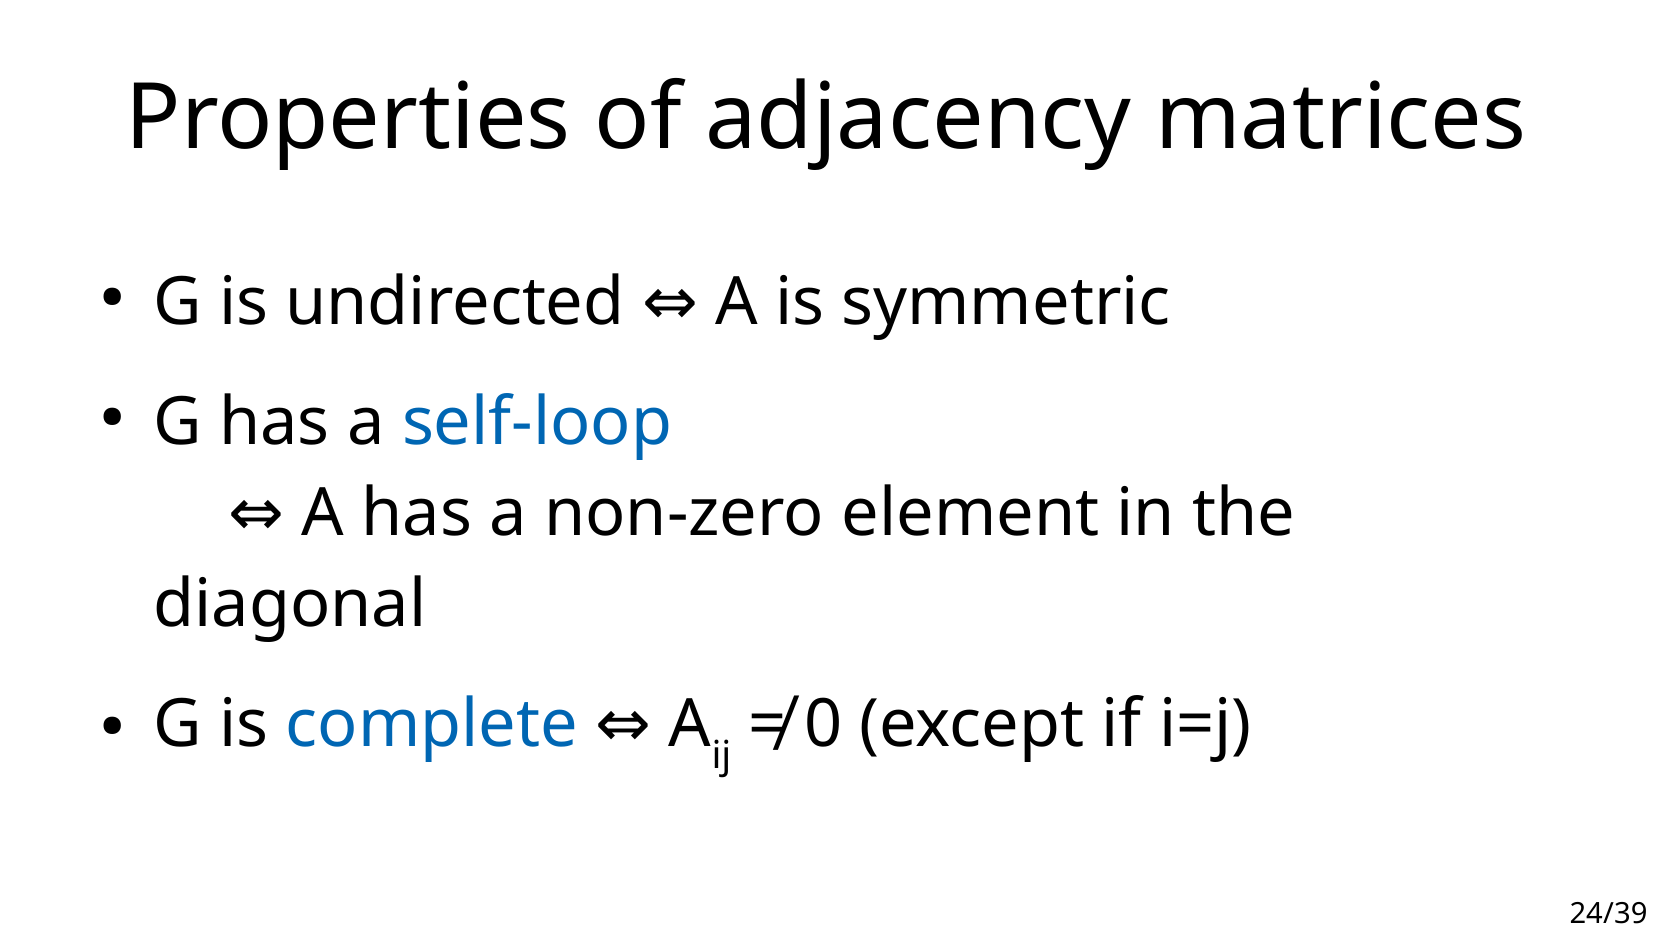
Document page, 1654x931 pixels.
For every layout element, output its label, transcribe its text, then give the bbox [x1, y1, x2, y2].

title Properties of adjacency matrices [82, 1, 1571, 226]
list G is undirected ⇔ A is symmetric G has a self-loop ⇔ A has a non-zero element in the diagonal G is complete ⇔ Aij ≠ 0 (except if i=j) [82, 253, 1571, 793]
